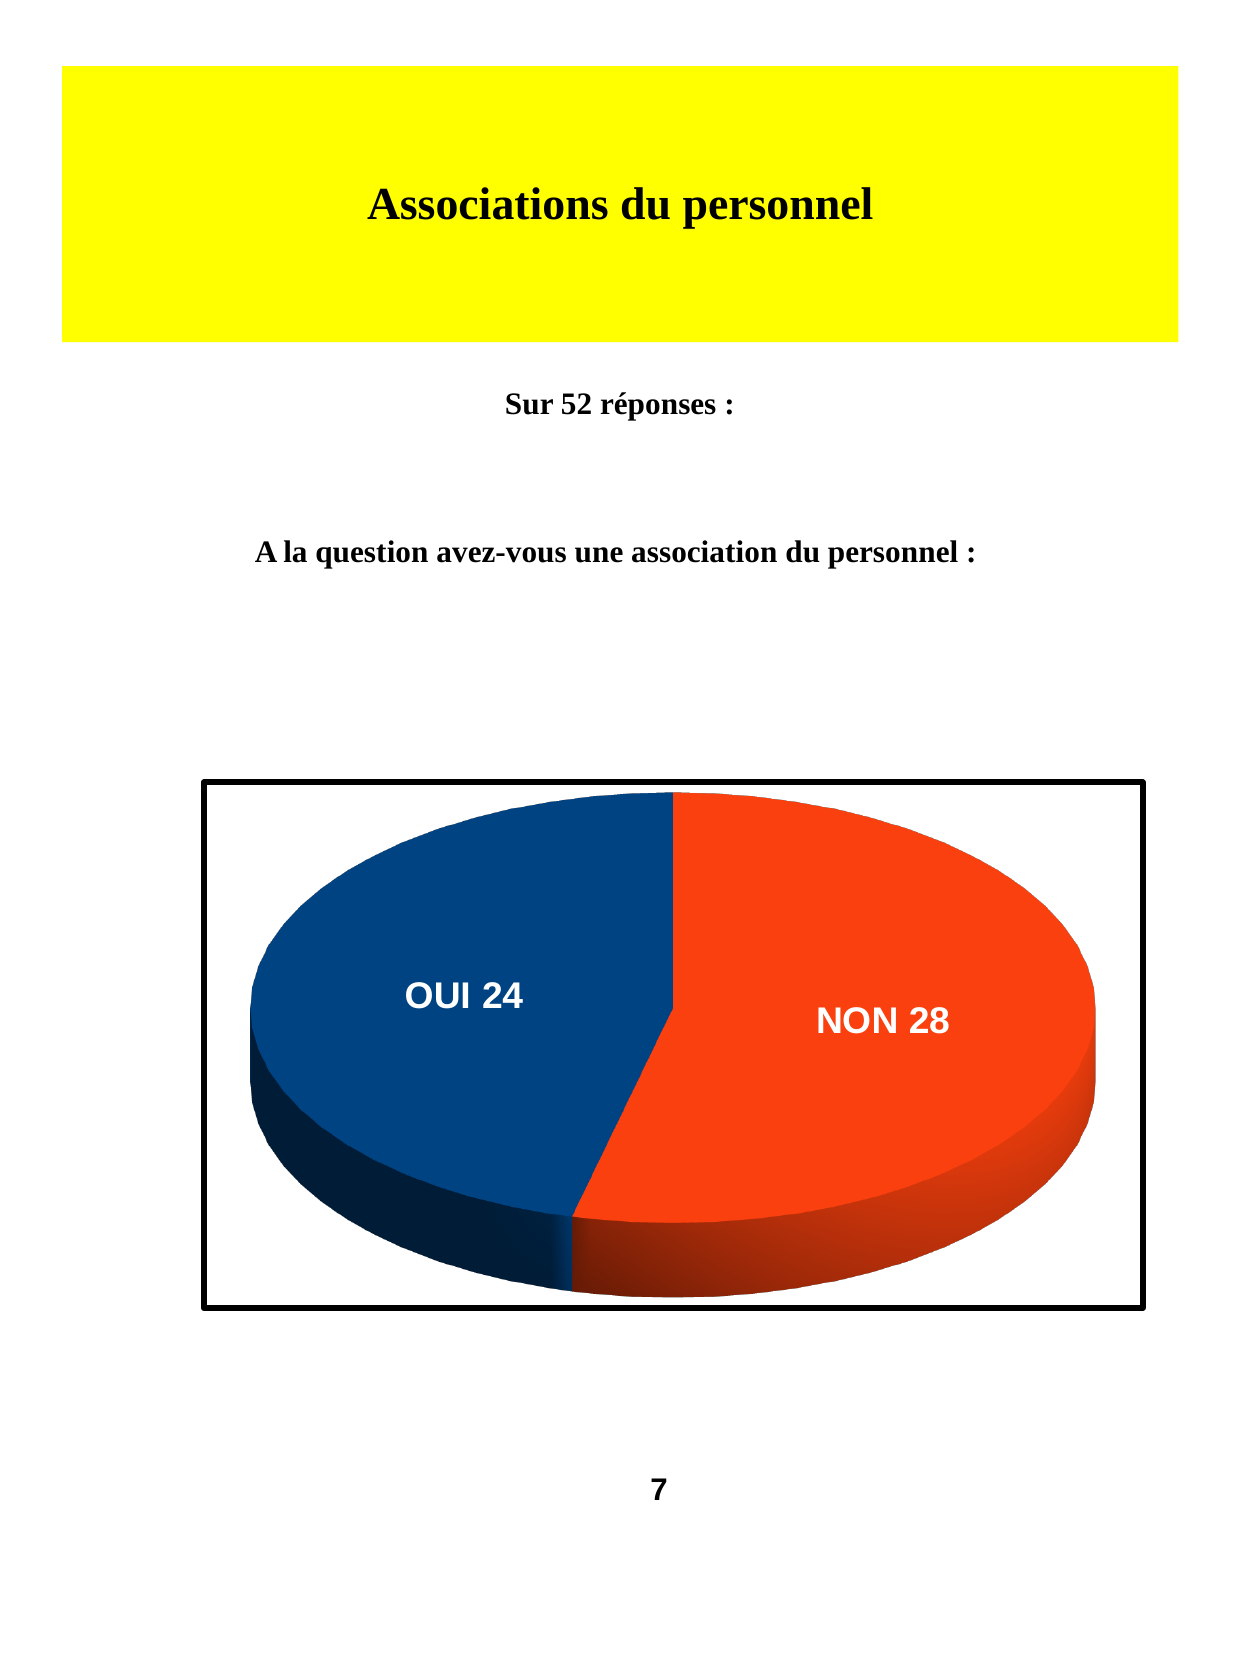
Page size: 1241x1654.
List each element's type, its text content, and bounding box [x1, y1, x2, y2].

list Sur 52 réponses : A la question avez-vous une association du personnel : [62, 386, 1179, 1346]
chart [200, 779, 1146, 1311]
text_box <numéro> [330, 1464, 988, 1536]
title Associations du personnel [62, 66, 1179, 343]
